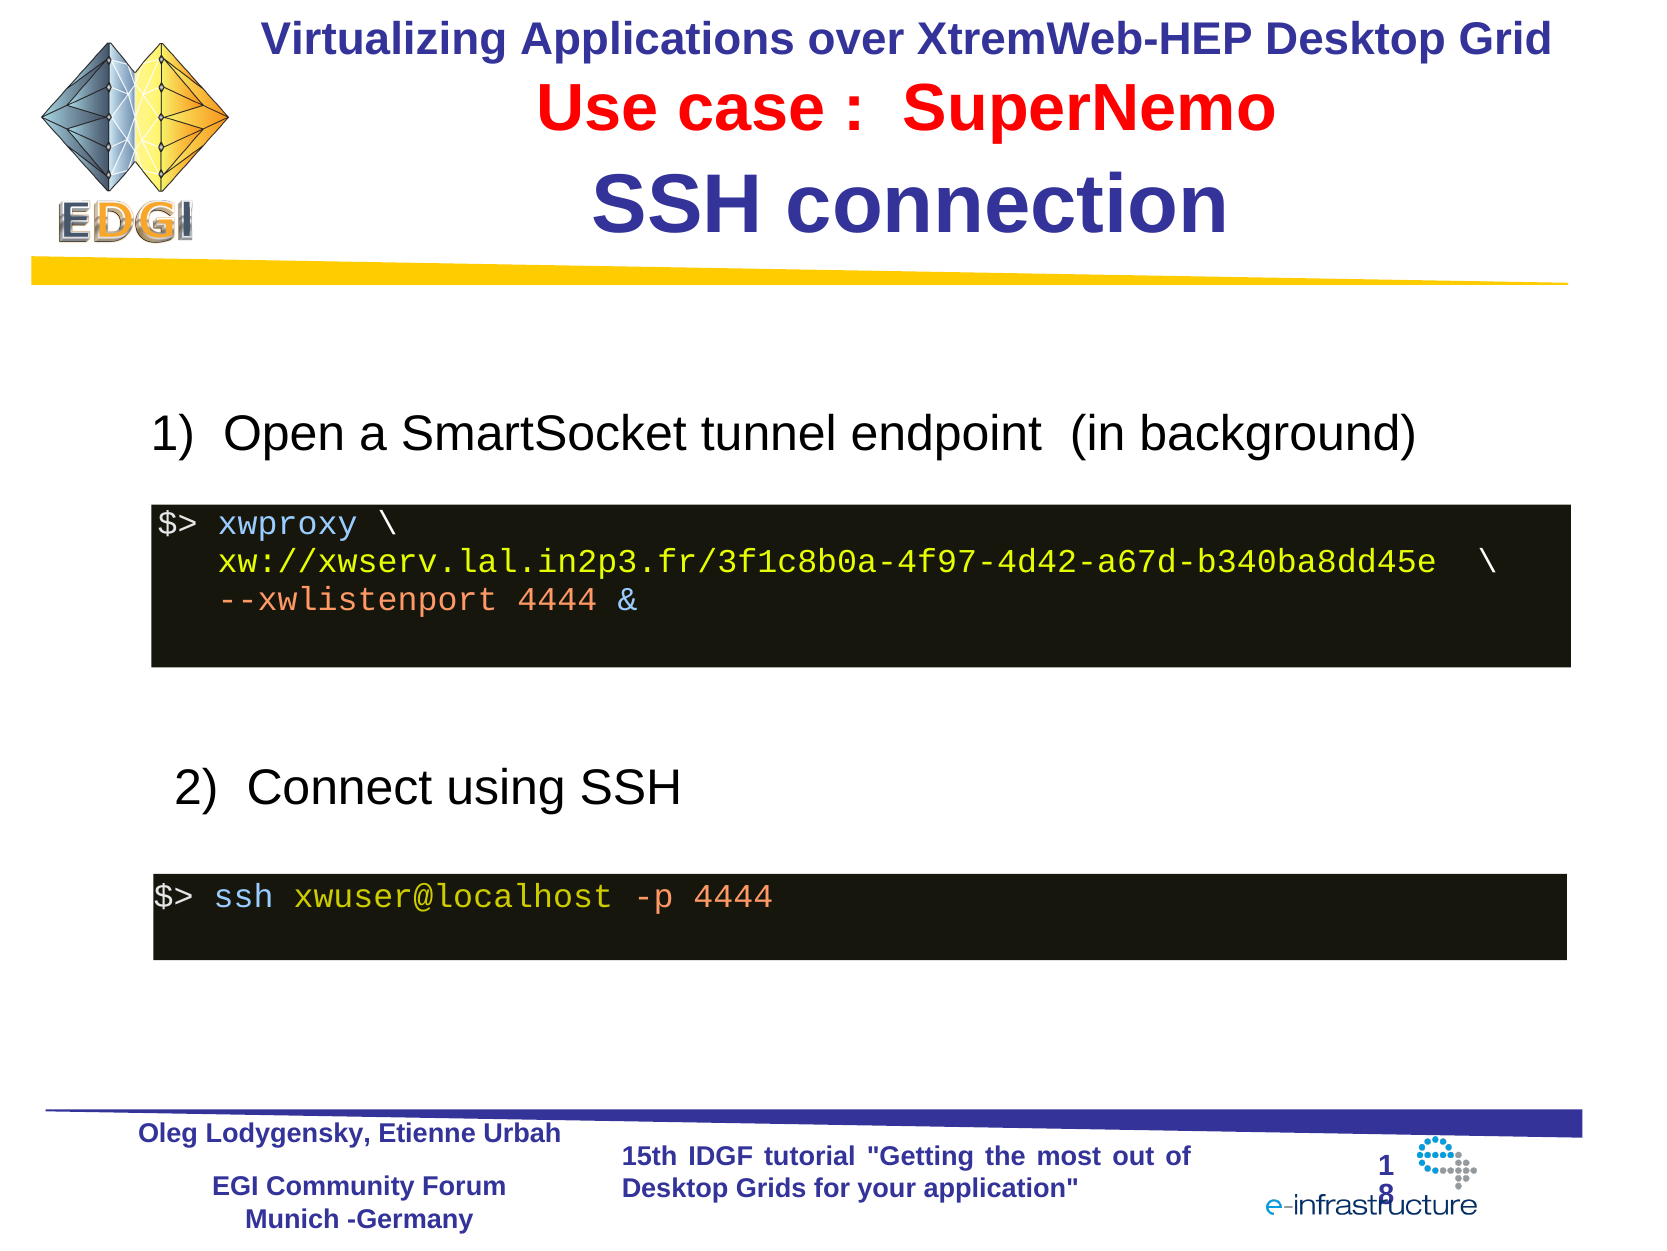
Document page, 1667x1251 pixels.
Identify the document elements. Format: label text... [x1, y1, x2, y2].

picture [31, 37, 238, 249]
text_box $> ssh xwuser@localhost -p 4444 [153, 873, 1567, 961]
text_box 2) Connect using SSH [159, 746, 698, 822]
picture [1266, 1136, 1477, 1215]
text_box $> xwproxy \ xw://xwserv.lal.in2p3.fr/3f1c8b0a-4f97-4d42-a67d-b340ba8dd45e \ --xwlistenport 4444 & [151, 504, 1571, 668]
text_box Virtualizing Applications over XtremWeb-HEP Desktop Grid Use case : SuperNemo SSH connection [227, 16, 1595, 242]
text_box 1) Open a SmartSocket tunnel endpoint (in background) [135, 392, 1433, 468]
